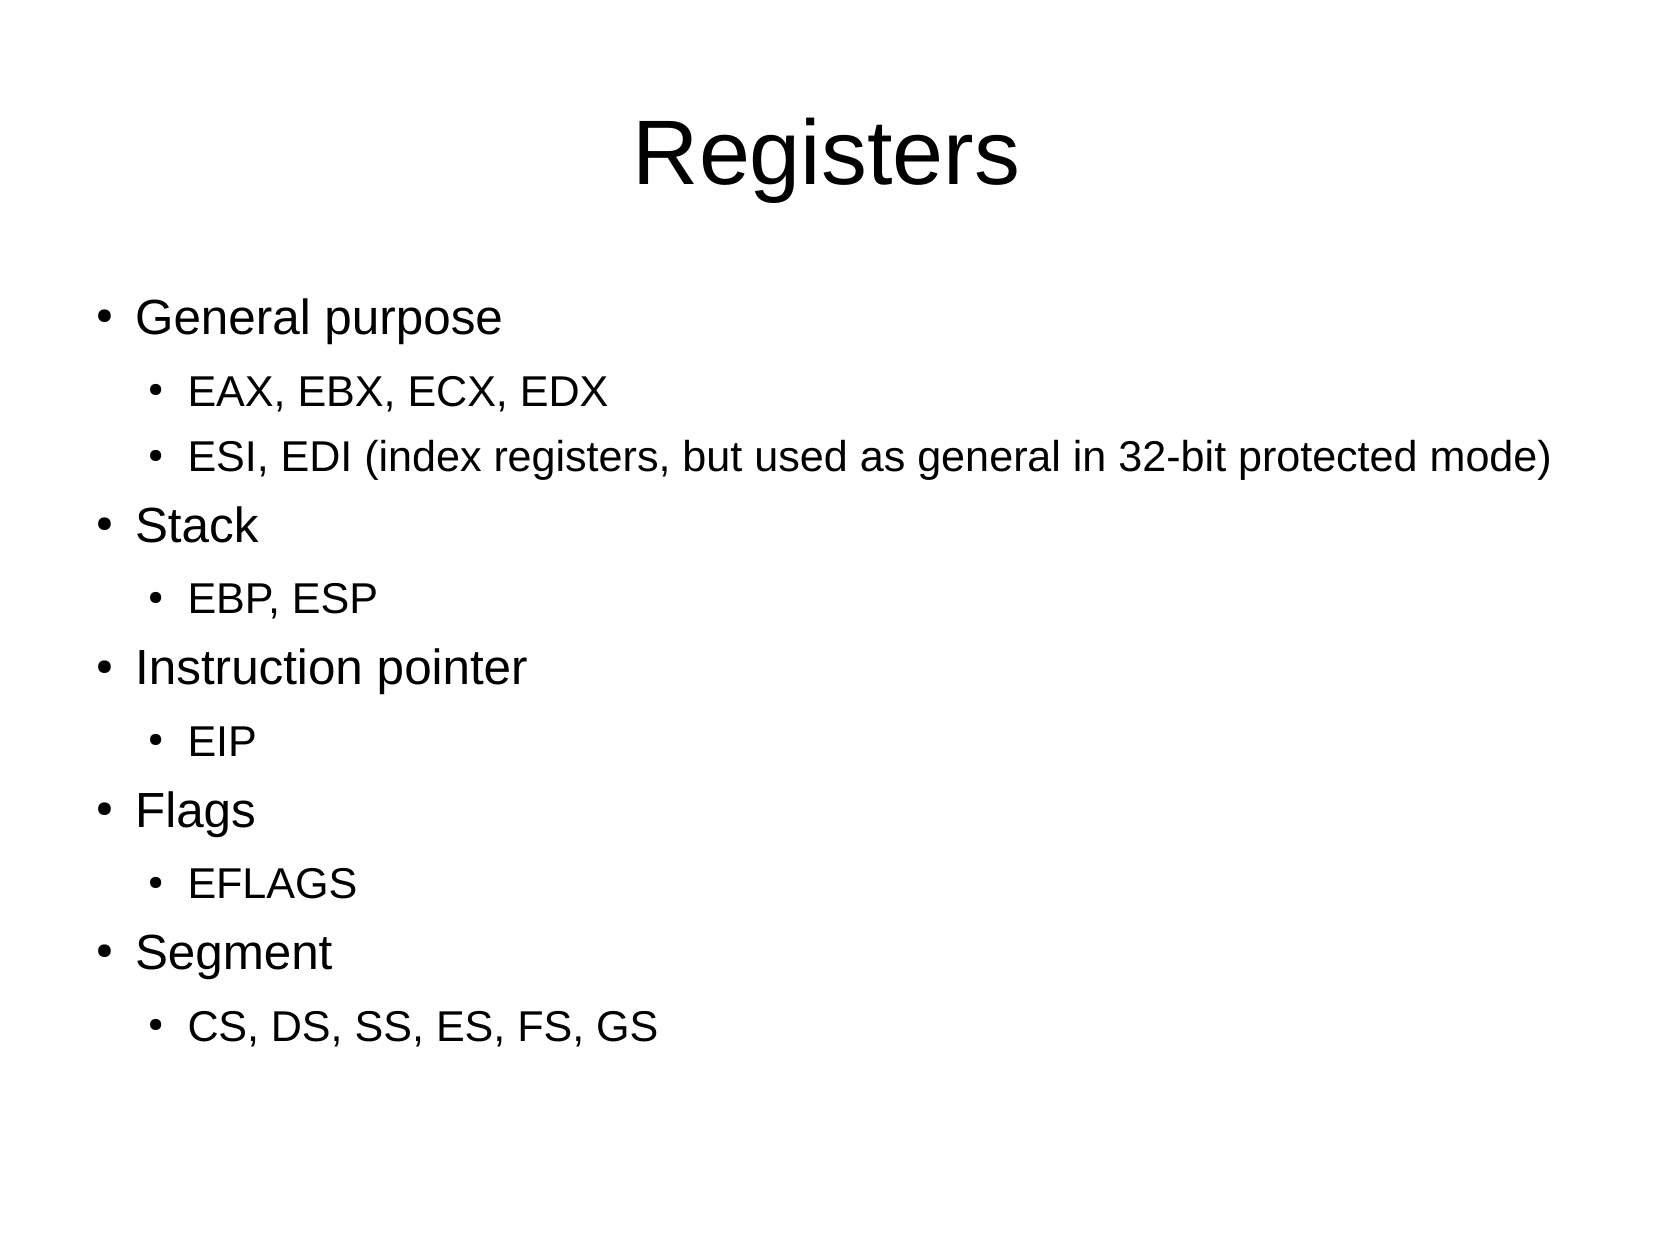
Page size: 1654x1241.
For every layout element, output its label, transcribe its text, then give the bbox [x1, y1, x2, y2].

title Registers [82, 49, 1571, 257]
list General purpose EAX, EBX, ECX, EDX ESI, EDI (index registers, but used as general in 32-bit protected mode) Stack EBP, ESP Instruction pointer EIP Flags EFLAGS Segment CS, DS, SS, ES, FS, GS [82, 290, 1571, 1109]
